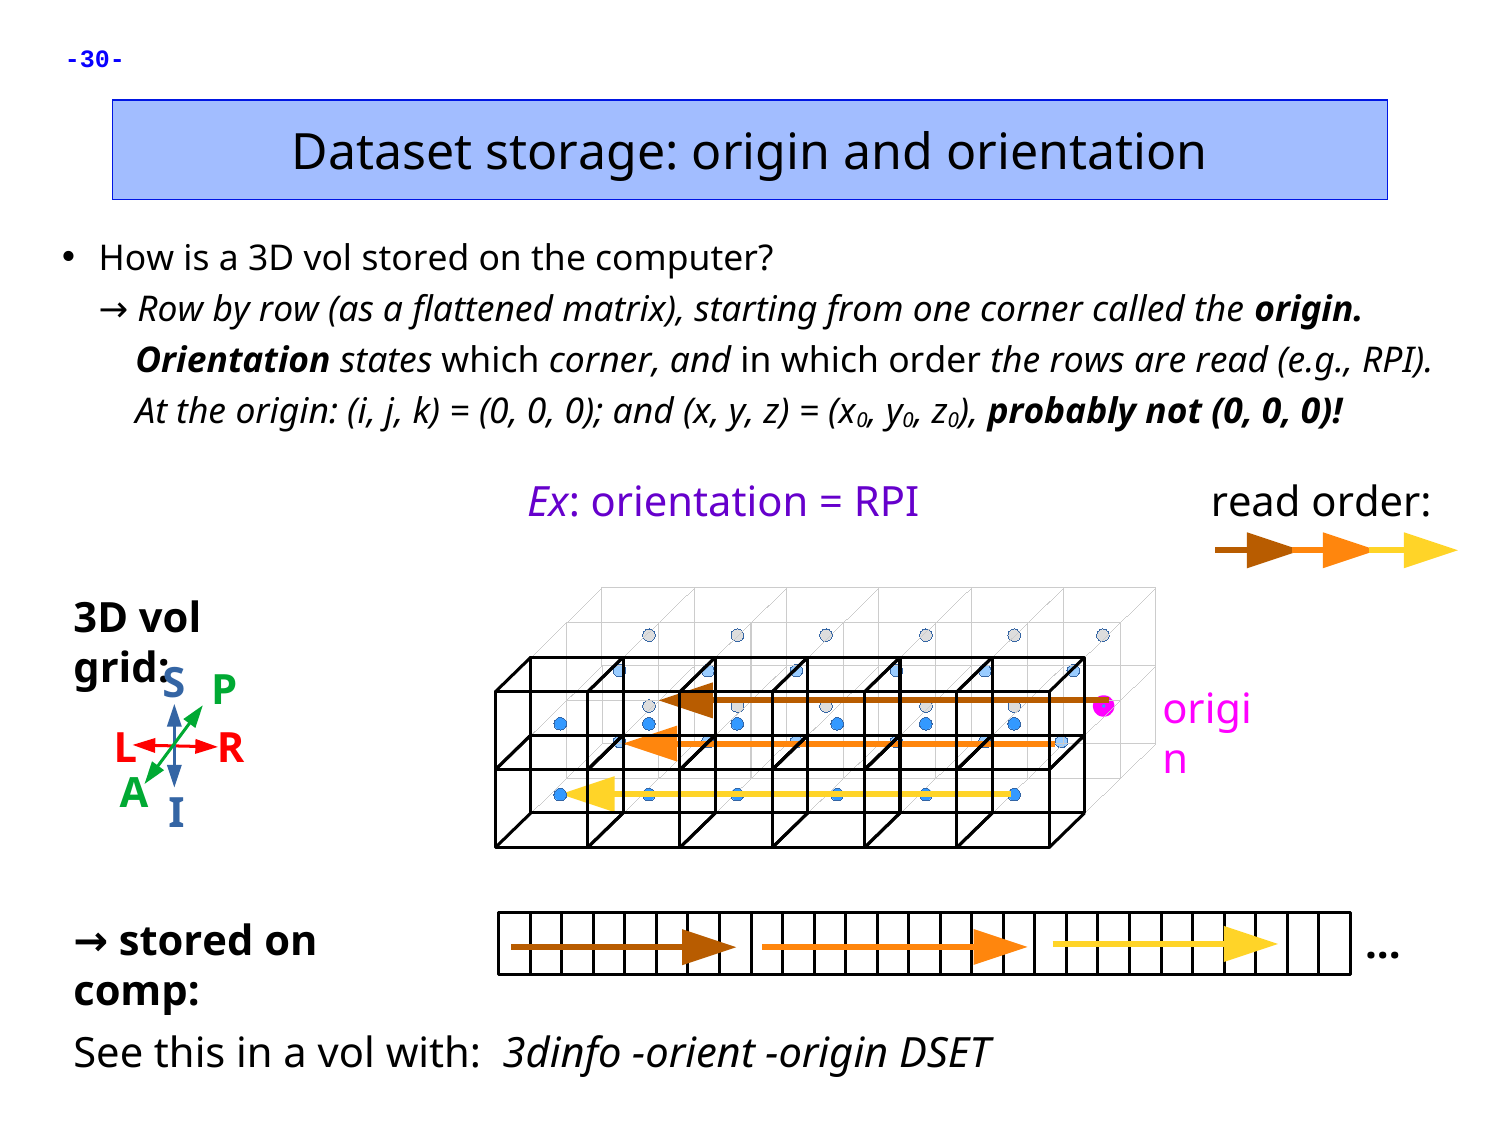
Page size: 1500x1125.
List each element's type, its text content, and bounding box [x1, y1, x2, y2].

text_box [731, 628, 744, 642]
text_box R [202, 713, 254, 779]
text_box [1008, 703, 1021, 713]
text_box [553, 717, 567, 731]
text_box [831, 797, 843, 801]
text_box [920, 797, 932, 801]
text_box Dataset storage: origin and orientation [112, 99, 1388, 200]
text_box [642, 701, 656, 713]
text_box S [147, 648, 203, 714]
text_box 3D vol grid: [58, 583, 320, 649]
text_box ... [1350, 909, 1456, 975]
text_box [819, 703, 833, 713]
text_box [553, 788, 567, 801]
text_box → stored on comp: [58, 906, 470, 1018]
text_box [890, 666, 898, 677]
text_box [819, 628, 833, 642]
text_box [1008, 788, 1021, 801]
text_box [1055, 744, 1068, 748]
text_box [1096, 628, 1110, 642]
text_box L [98, 713, 151, 779]
text_box [792, 666, 803, 677]
text_box [731, 703, 744, 713]
text_box [702, 666, 714, 677]
text_box [643, 797, 655, 801]
text_box [1069, 666, 1080, 677]
text_box [1007, 717, 1021, 731]
text_box [919, 717, 933, 731]
text_box origin [1147, 674, 1284, 740]
text_box See this in a vol with: 3dinfo -orient -origin DSET [58, 1018, 1432, 1084]
text_box read order: [1196, 466, 1458, 539]
text_box [1096, 703, 1111, 713]
text_box [830, 717, 844, 731]
text_box [1007, 628, 1021, 642]
text_box [613, 666, 622, 677]
text_box I [153, 778, 209, 844]
text_box [642, 628, 656, 642]
text_box Ex: orientation = RPI [512, 466, 1026, 542]
text_box [919, 703, 933, 713]
text_box [731, 797, 744, 801]
text_box [730, 717, 744, 731]
text_box A [104, 758, 157, 824]
text_box How is a 3D vol stored on the computer? → Row by row (as a flattened matrix), starting from one corner called the origin. Orientation states which corner, and in which order the rows are read (e.g., RPI). At the origin: (i, j, k) = (0, 0, 0); and (x, y, z) = (x0, y0, z0), probably not (0, 0, 0)! [46, 226, 1489, 376]
text_box [919, 628, 933, 642]
text_box [642, 717, 656, 731]
text_box [979, 666, 991, 677]
text_box [1055, 737, 1063, 743]
text_box P [198, 655, 248, 721]
text_box [790, 737, 802, 741]
